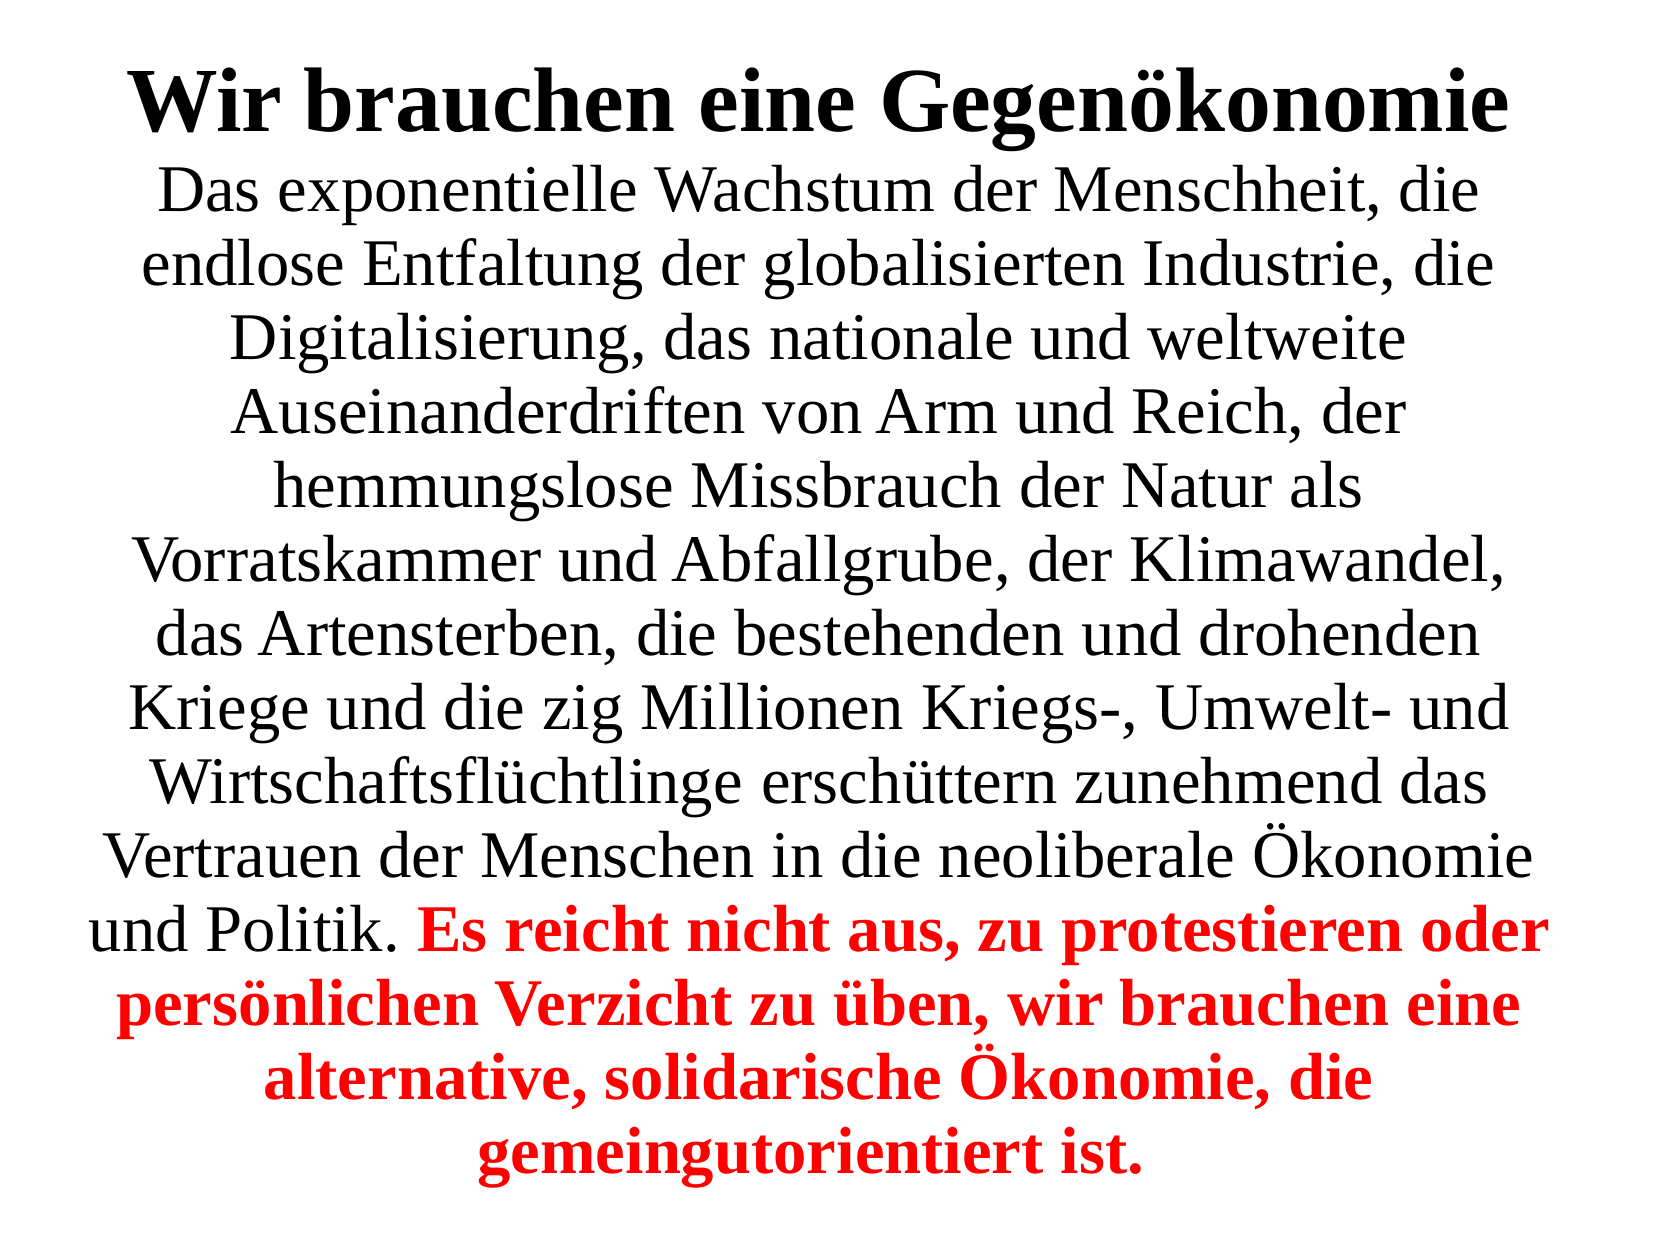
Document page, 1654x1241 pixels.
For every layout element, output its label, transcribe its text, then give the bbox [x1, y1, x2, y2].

text_box Wir brauchen eine Gegenökonomie Das exponentielle Wachstum der Menschheit, die endlose Entfaltung der globalisierten Industrie, die Digitalisierung, das nationale und weltweite Auseinanderdriften von Arm und Reich, der hemmungslose Missbrauch der Natur als Vorratskammer und Abfallgrube, der Klimawandel, das Artensterben, die bestehenden und drohenden Kriege und die zig Millionen Kriegs-, Umwelt- und Wirtschaftsflüchtlinge erschüttern zunehmend das Vertrauen der Menschen in die neoliberale Ökonomie und Politik. Es reicht nicht aus, zu protestieren oder persönlichen Verzicht zu üben, wir brauchen eine alternative, solidarische Ökonomie, die gemeingutorientiert ist. [74, 42, 1579, 1197]
